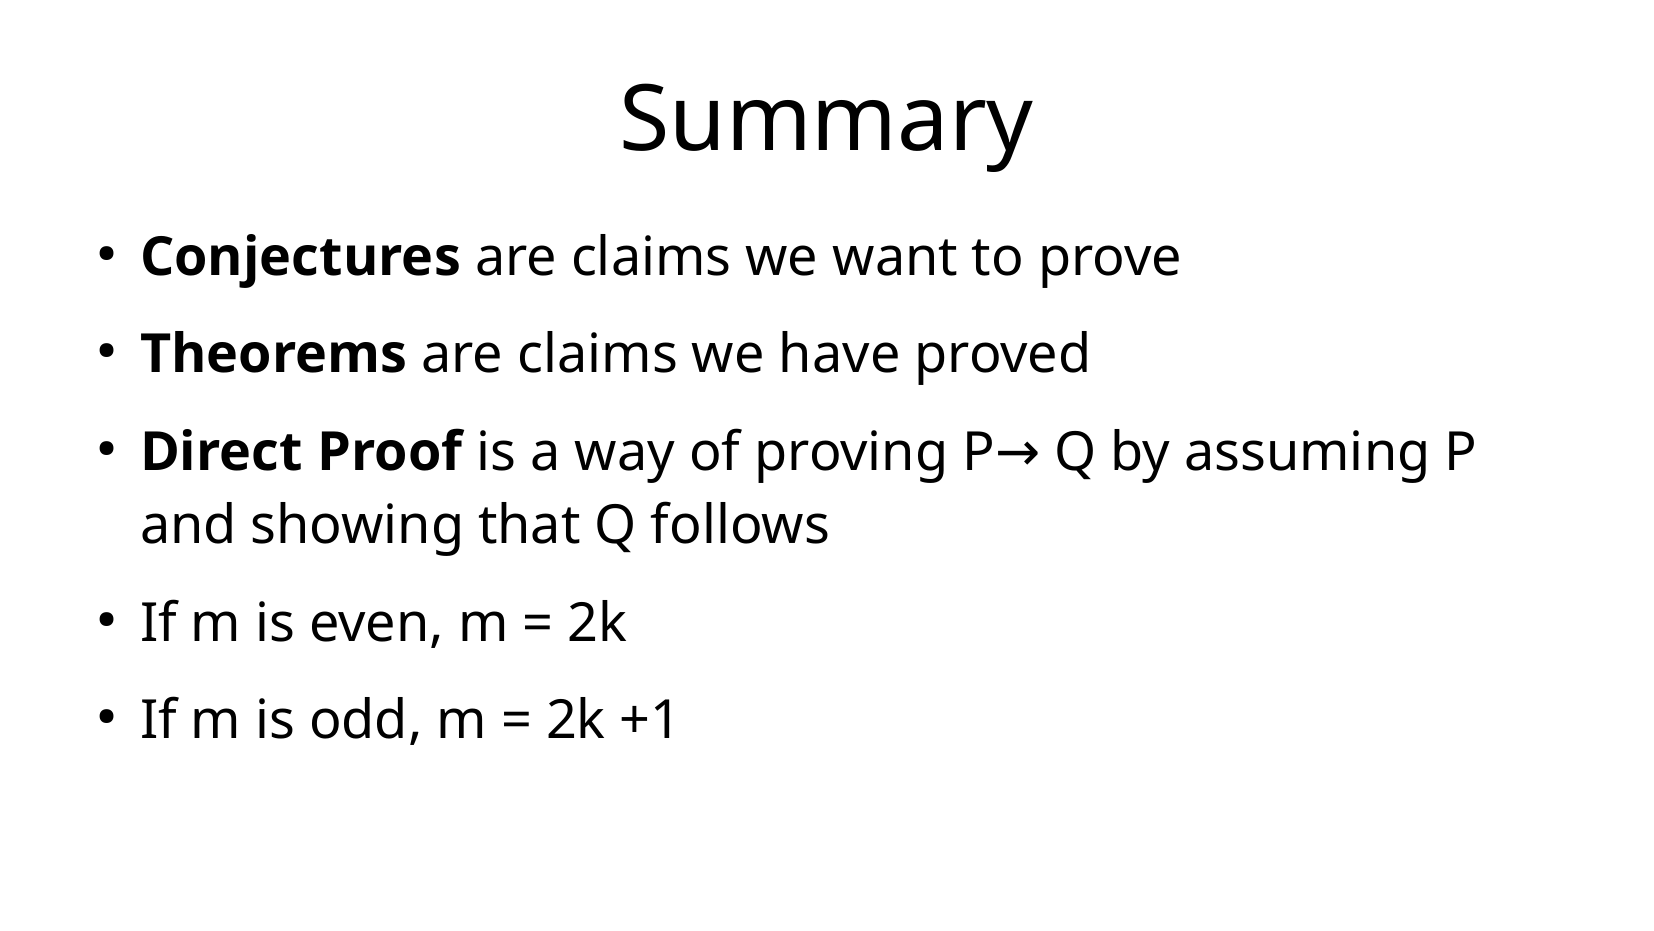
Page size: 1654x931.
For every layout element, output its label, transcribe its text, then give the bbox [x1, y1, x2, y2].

list Conjectures are claims we want to prove Theorems are claims we have proved Direct Proof is a way of proving P→ Q by assuming P and showing that Q follows If m is even, m = 2k If m is odd, m = 2k +1 [82, 217, 1571, 758]
title Summary [82, 37, 1571, 193]
